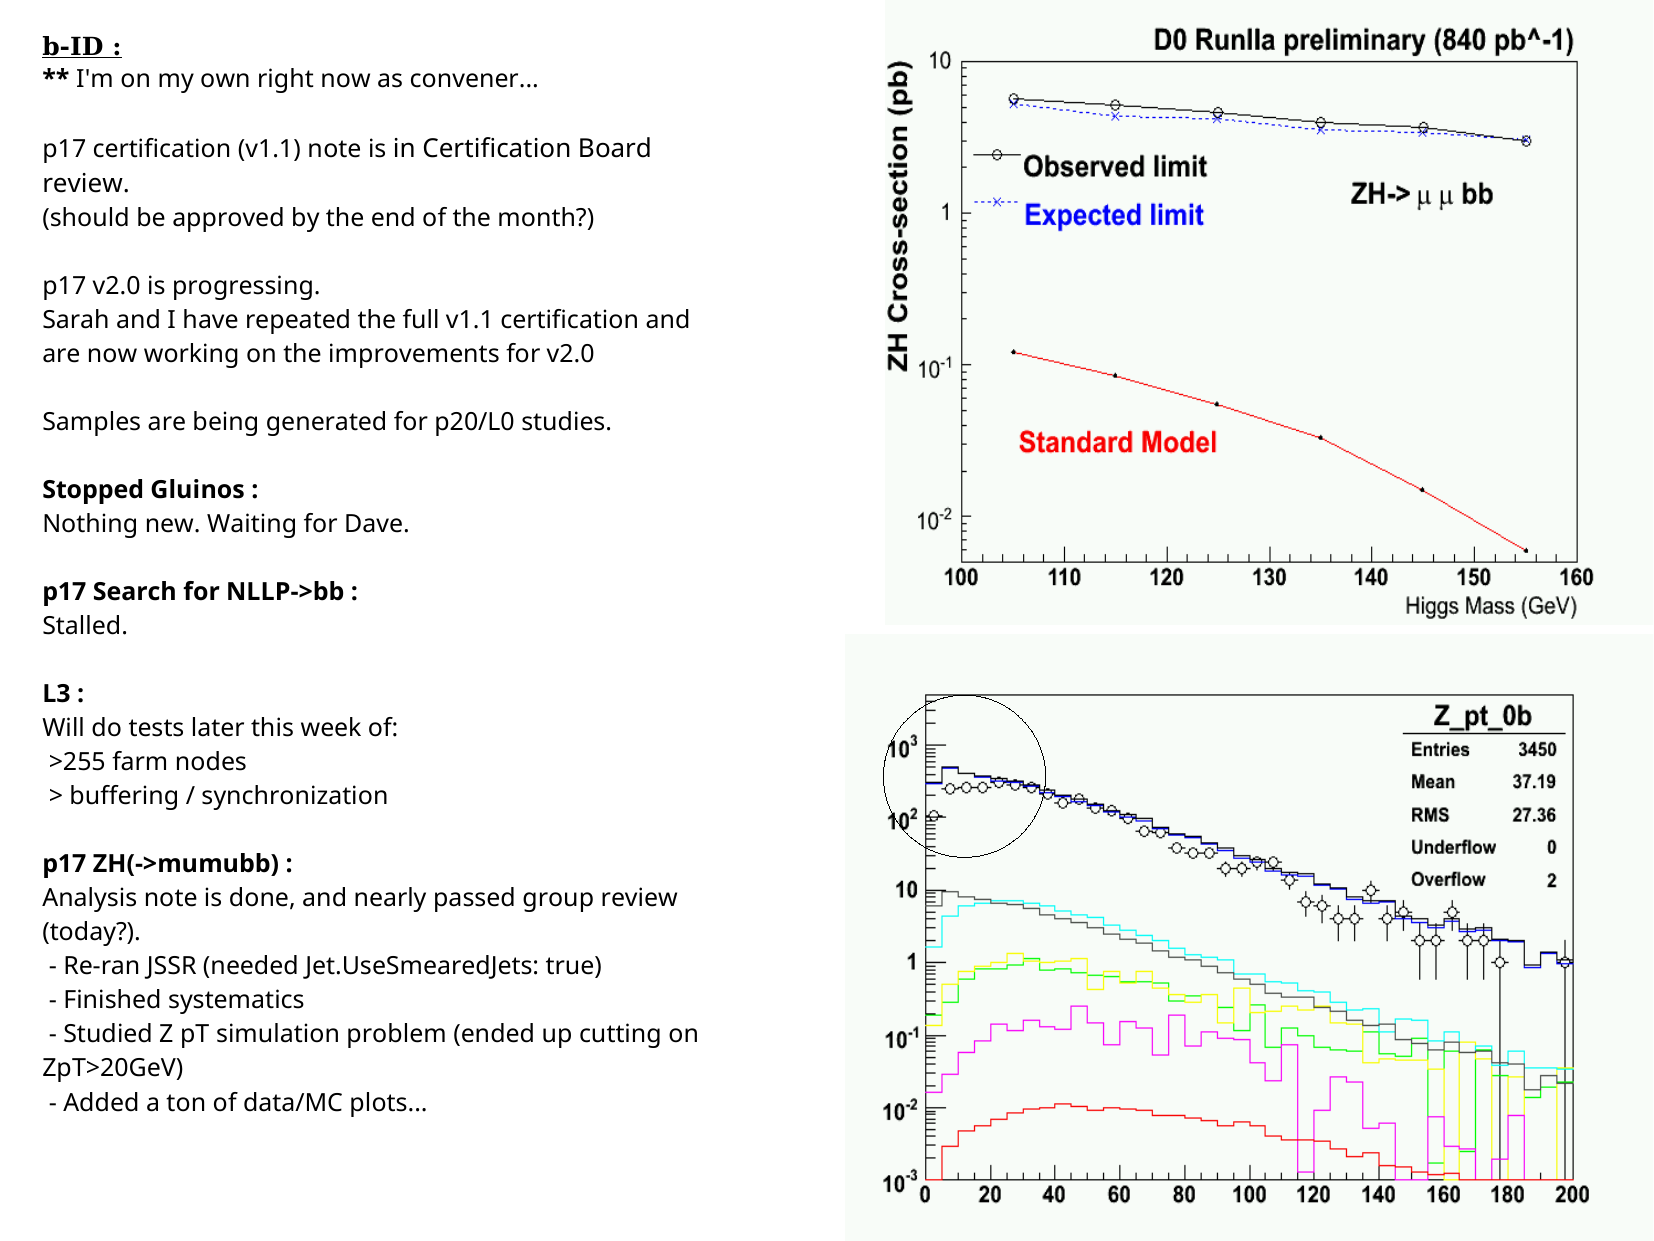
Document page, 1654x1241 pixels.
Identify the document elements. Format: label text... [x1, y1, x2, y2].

text_box b-ID : ** I'm on my own right now as convener... p17 certification (v1.1) note is in Certification Board review. (should be approved by the end of the month?) p17 v2.0 is progressing. Sarah and I have repeated the full v1.1 certification and are now working on the improvements for v2.0 Samples are being generated for p20/L0 studies. Stopped Gluinos : Nothing new. Waiting for Dave. p17 Search for NLLP->bb : Stalled. L3 : Will do tests later this week of: >255 farm nodes > buffering / synchronization p17 ZH(->mumubb) : Analysis note is done, and nearly passed group review (today?). - Re-ran JSSR (needed Jet.UseSmearedJets: true) - Finished systematics - Studied Z pT simulation problem (ended up cutting on ZpT>20GeV) - Added a ton of data/MC plots... [42, 31, 724, 1096]
picture [885, 0, 1654, 626]
picture [845, 634, 1654, 1241]
